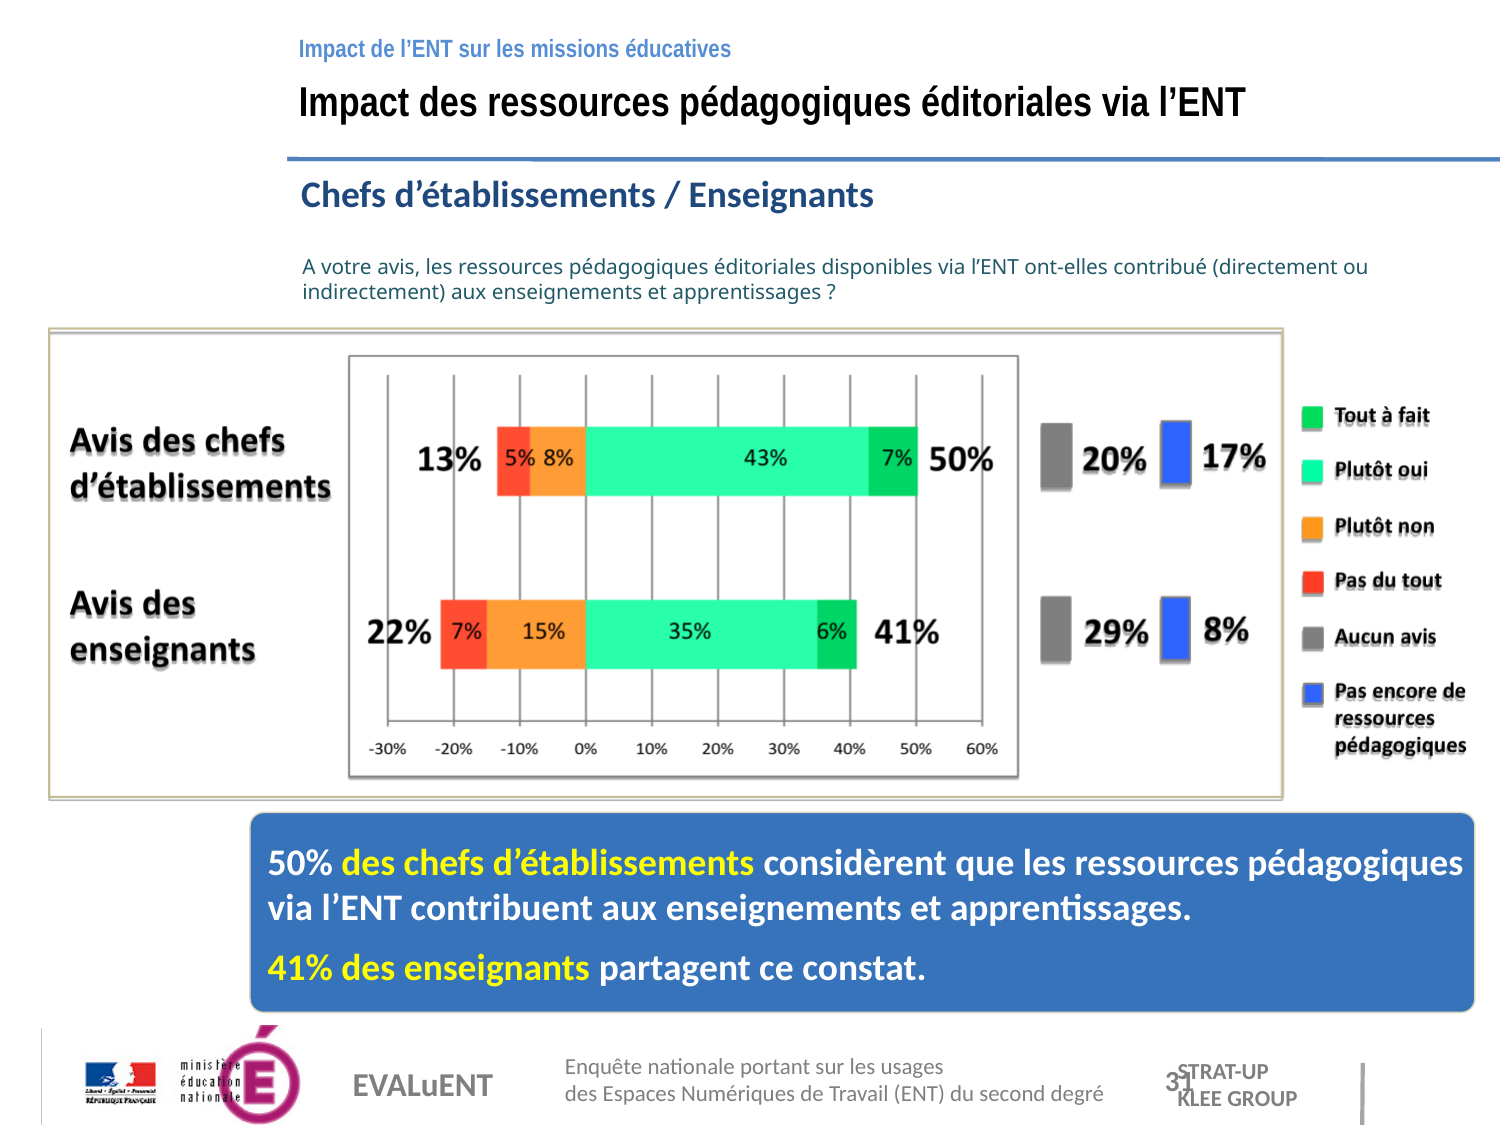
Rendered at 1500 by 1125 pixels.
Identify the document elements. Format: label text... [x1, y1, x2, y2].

text_box 50% des chefs d’établissements considèrent que les ressources pédagogiques via l’ENT contribuent aux enseignements et apprentissages. 41% des enseignants partagent ce constat. [249, 812, 1475, 1013]
text_box Chefs d’établissements / Enseignants [286, 162, 896, 224]
picture [47, 326, 1500, 799]
text_box Impact de l’ENT sur les missions éducatives Impact des ressources pédagogiques éditoriales via l’ENT [284, 25, 1455, 100]
text_box A votre avis, les ressources pédagogiques éditoriales disponibles via l’ENT ont-elles contribué (directement ou indirectement) aux enseignements et apprentissages ? [287, 245, 1450, 312]
text_box [1074, 1050, 1426, 1110]
